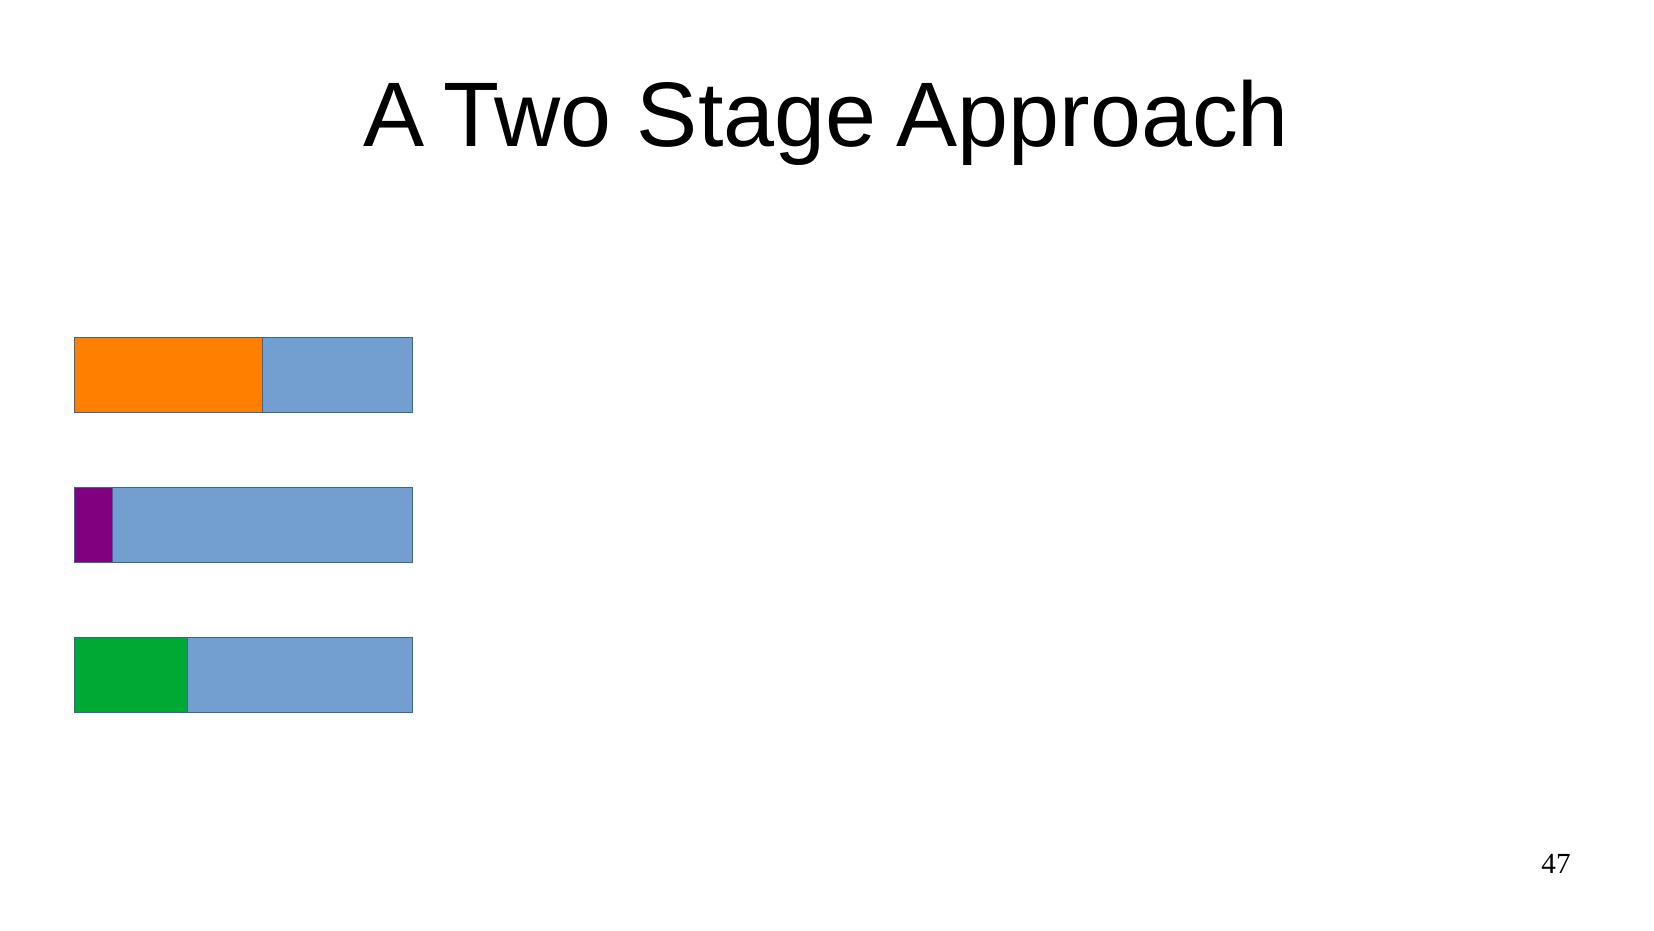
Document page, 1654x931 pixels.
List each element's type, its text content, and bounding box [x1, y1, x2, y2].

text_box [74, 637, 413, 713]
title A Two Stage Approach [82, 37, 1571, 193]
text_box [74, 487, 413, 563]
text_box [74, 337, 413, 413]
